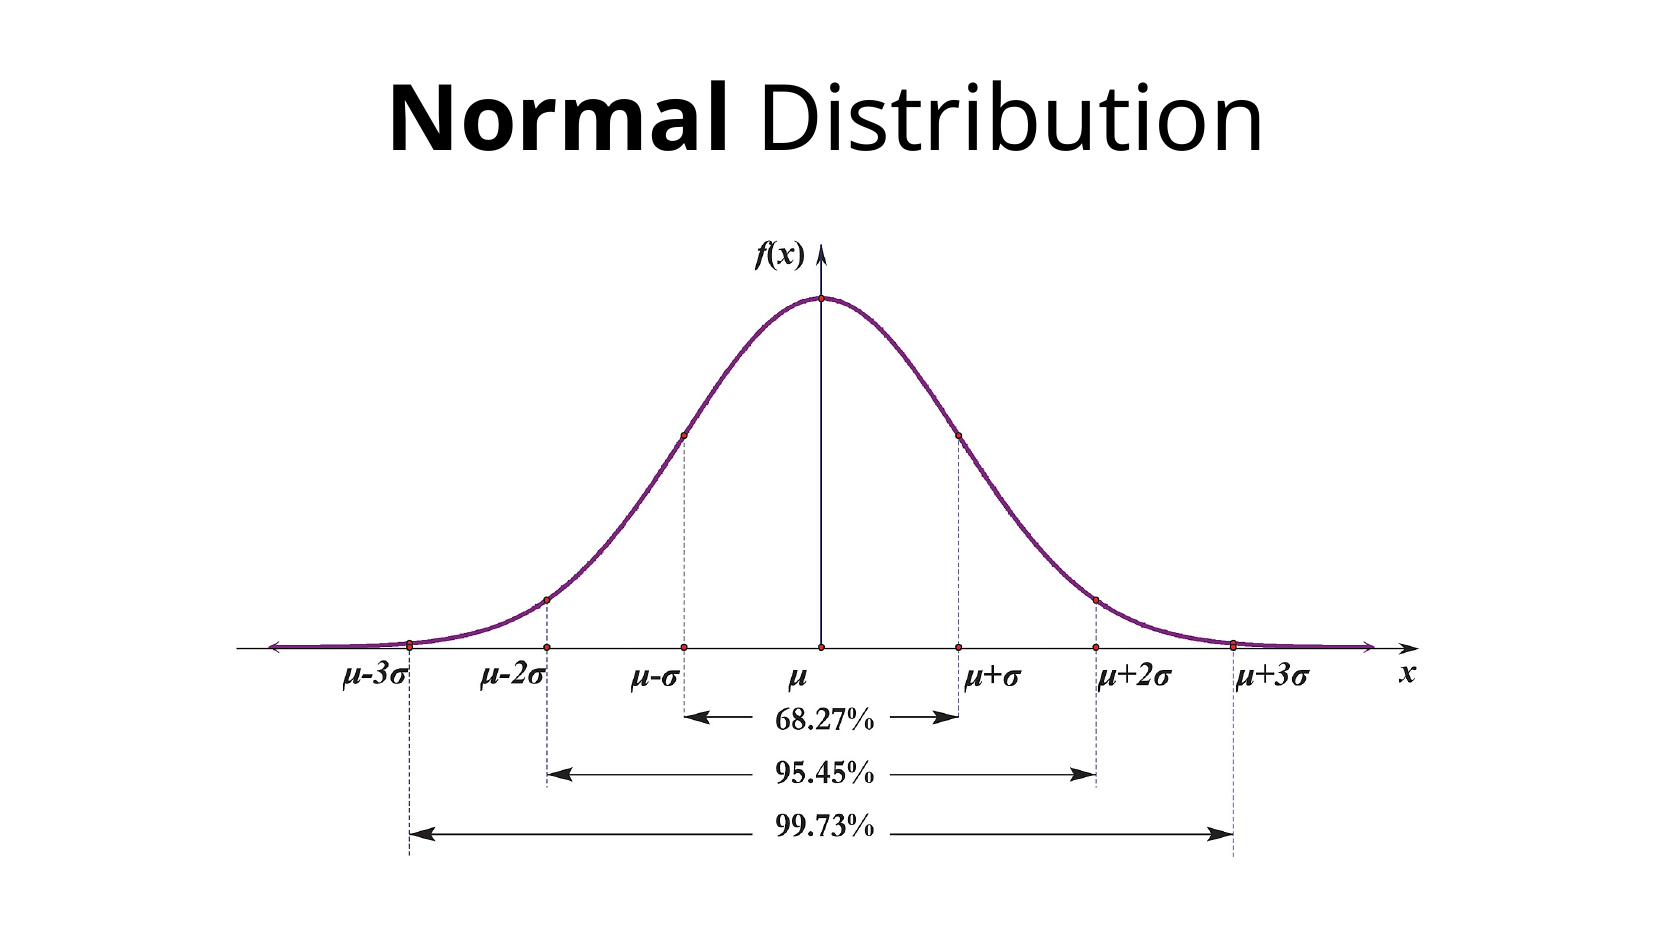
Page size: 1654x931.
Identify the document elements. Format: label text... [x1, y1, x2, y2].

title Normal Distribution [82, 37, 1571, 193]
picture [236, 240, 1419, 857]
